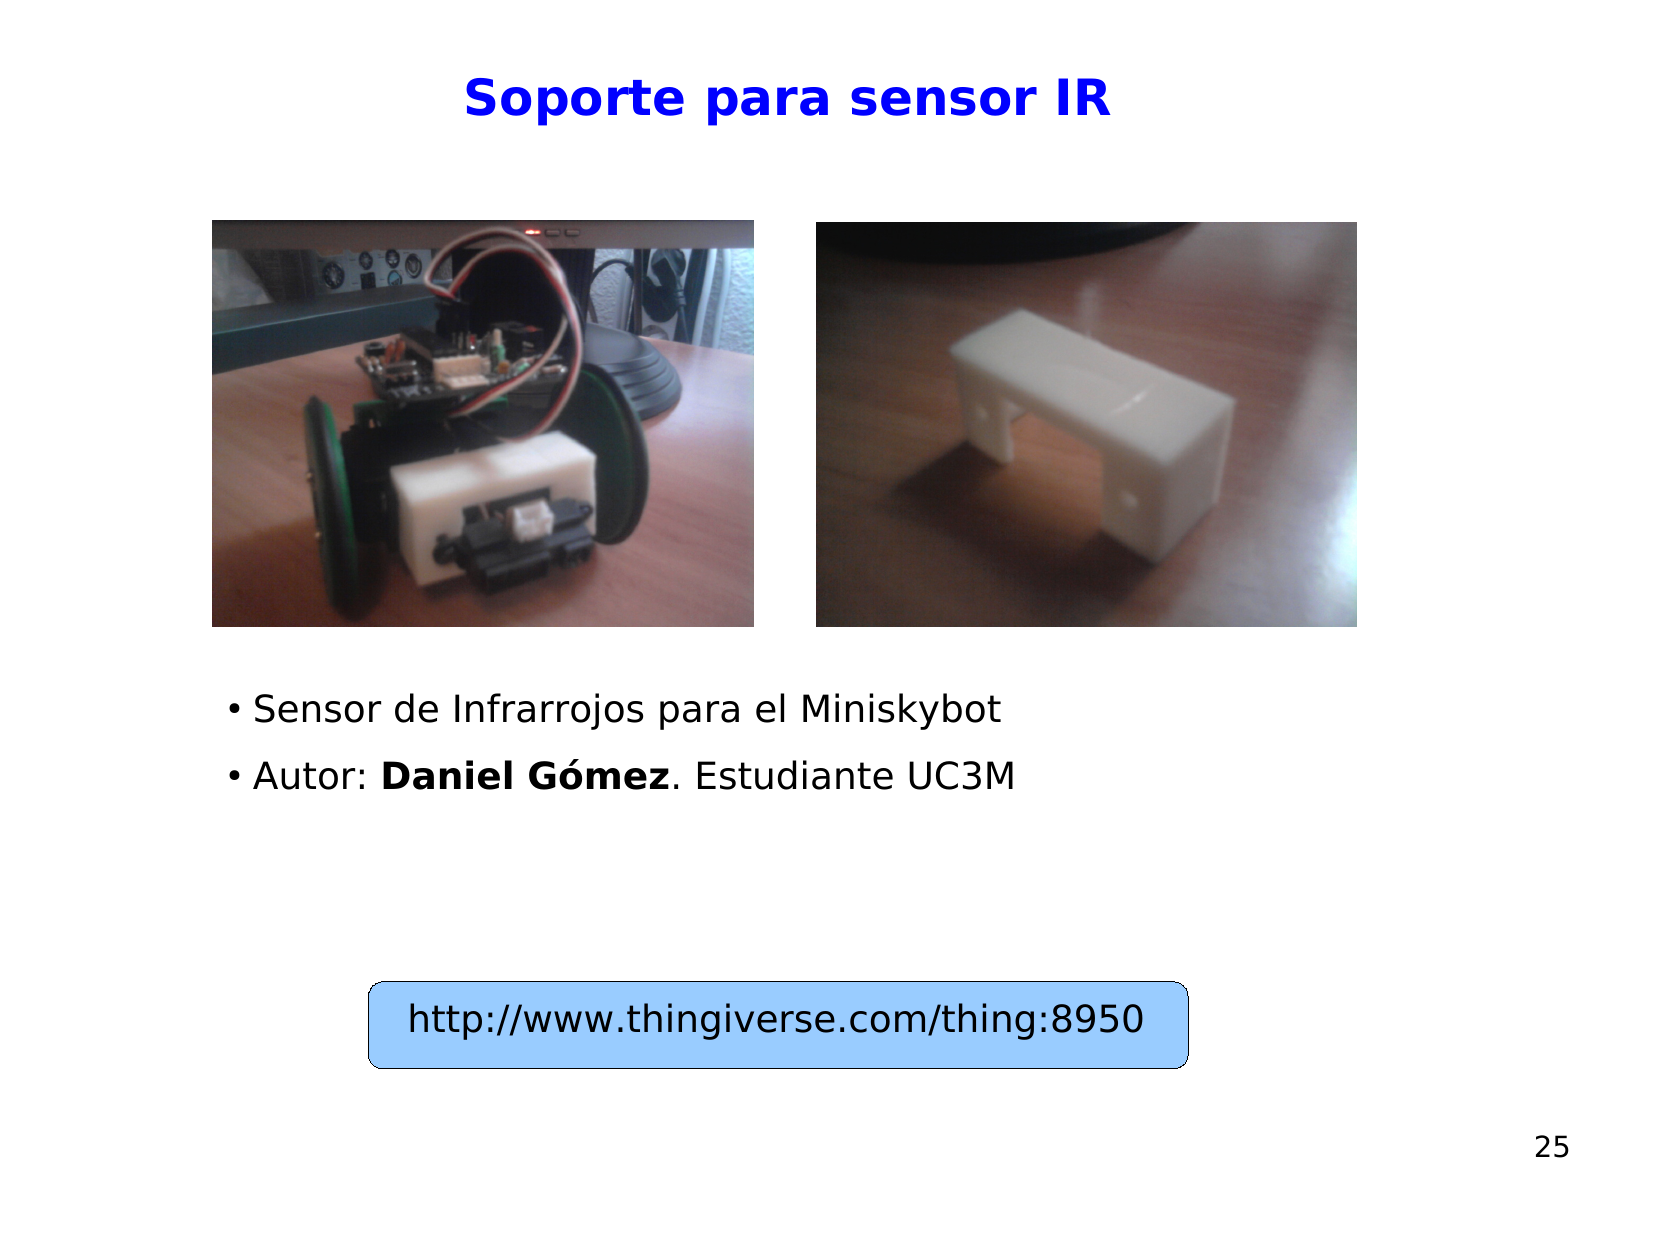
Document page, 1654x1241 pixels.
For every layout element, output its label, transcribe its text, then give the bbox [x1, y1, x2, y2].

text_box http://www.thingiverse.com/thing:8950 [392, 990, 1162, 1050]
text_box Sensor de Infrarrojos para el Miniskybot Autor: Daniel Gómez. Estudiante UC3M [213, 680, 1179, 811]
picture [816, 222, 1357, 627]
picture [212, 220, 754, 627]
text_box Soporte para sensor IR [449, 61, 1128, 135]
text_box [368, 981, 1189, 1069]
